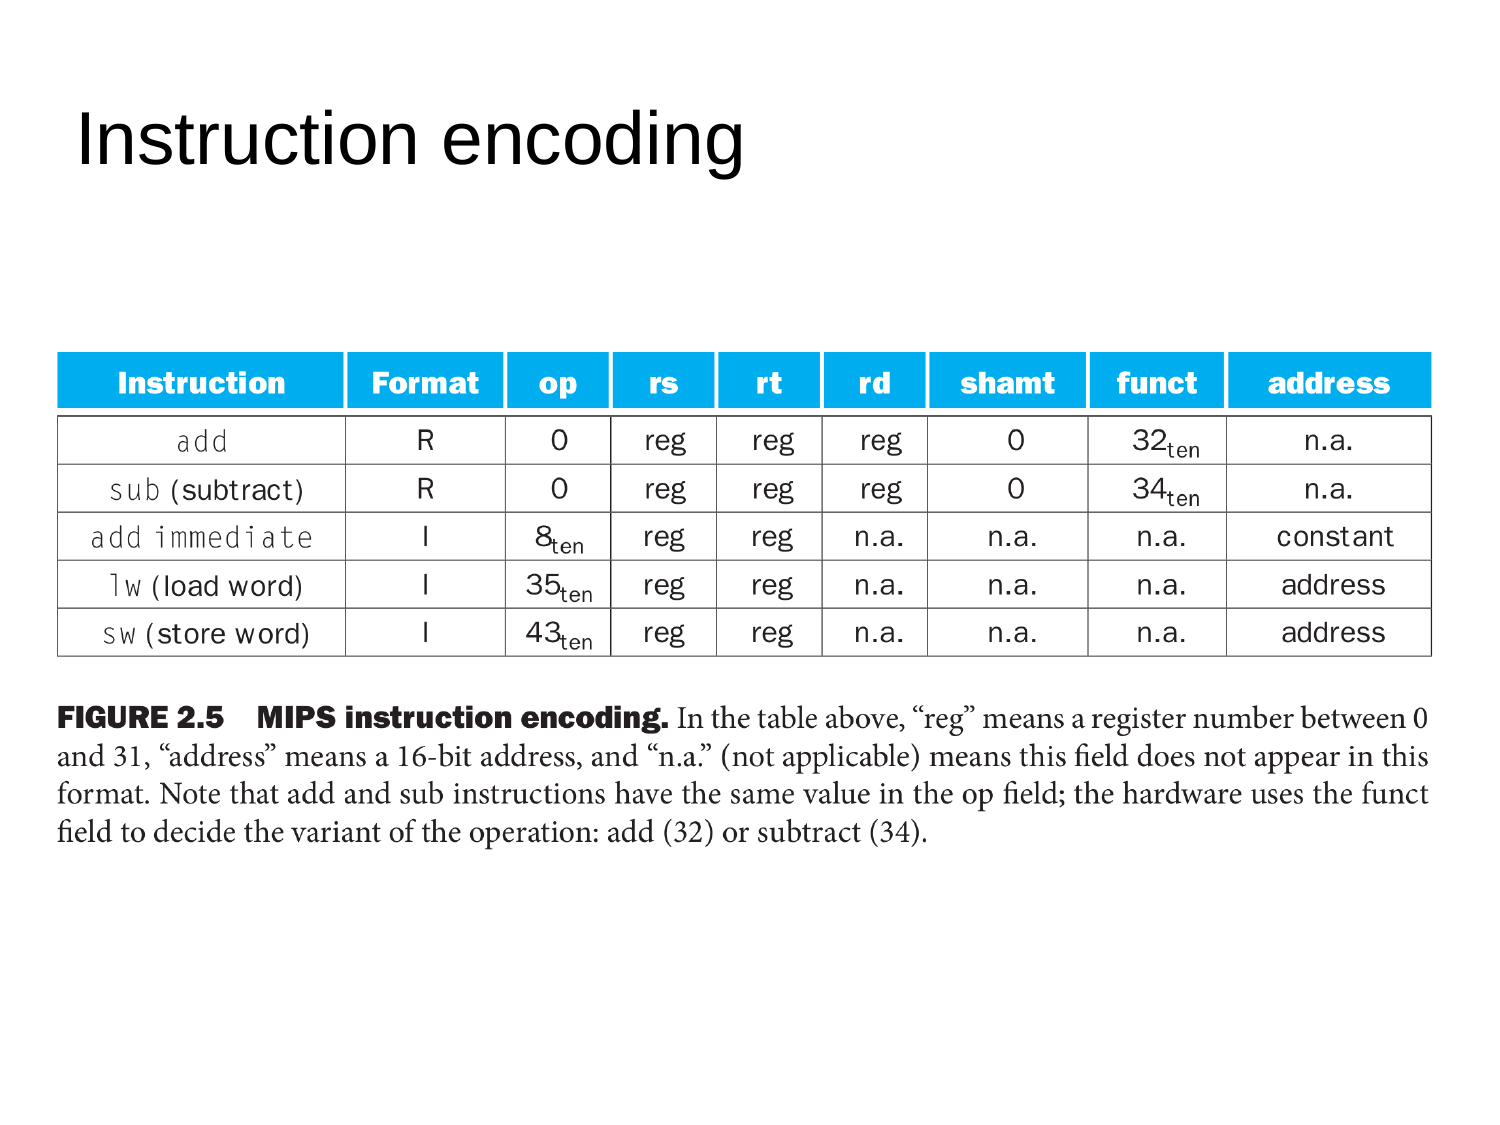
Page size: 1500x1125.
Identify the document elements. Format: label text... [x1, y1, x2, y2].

picture [30, 338, 1450, 871]
title Instruction encoding [75, 44, 1425, 233]
